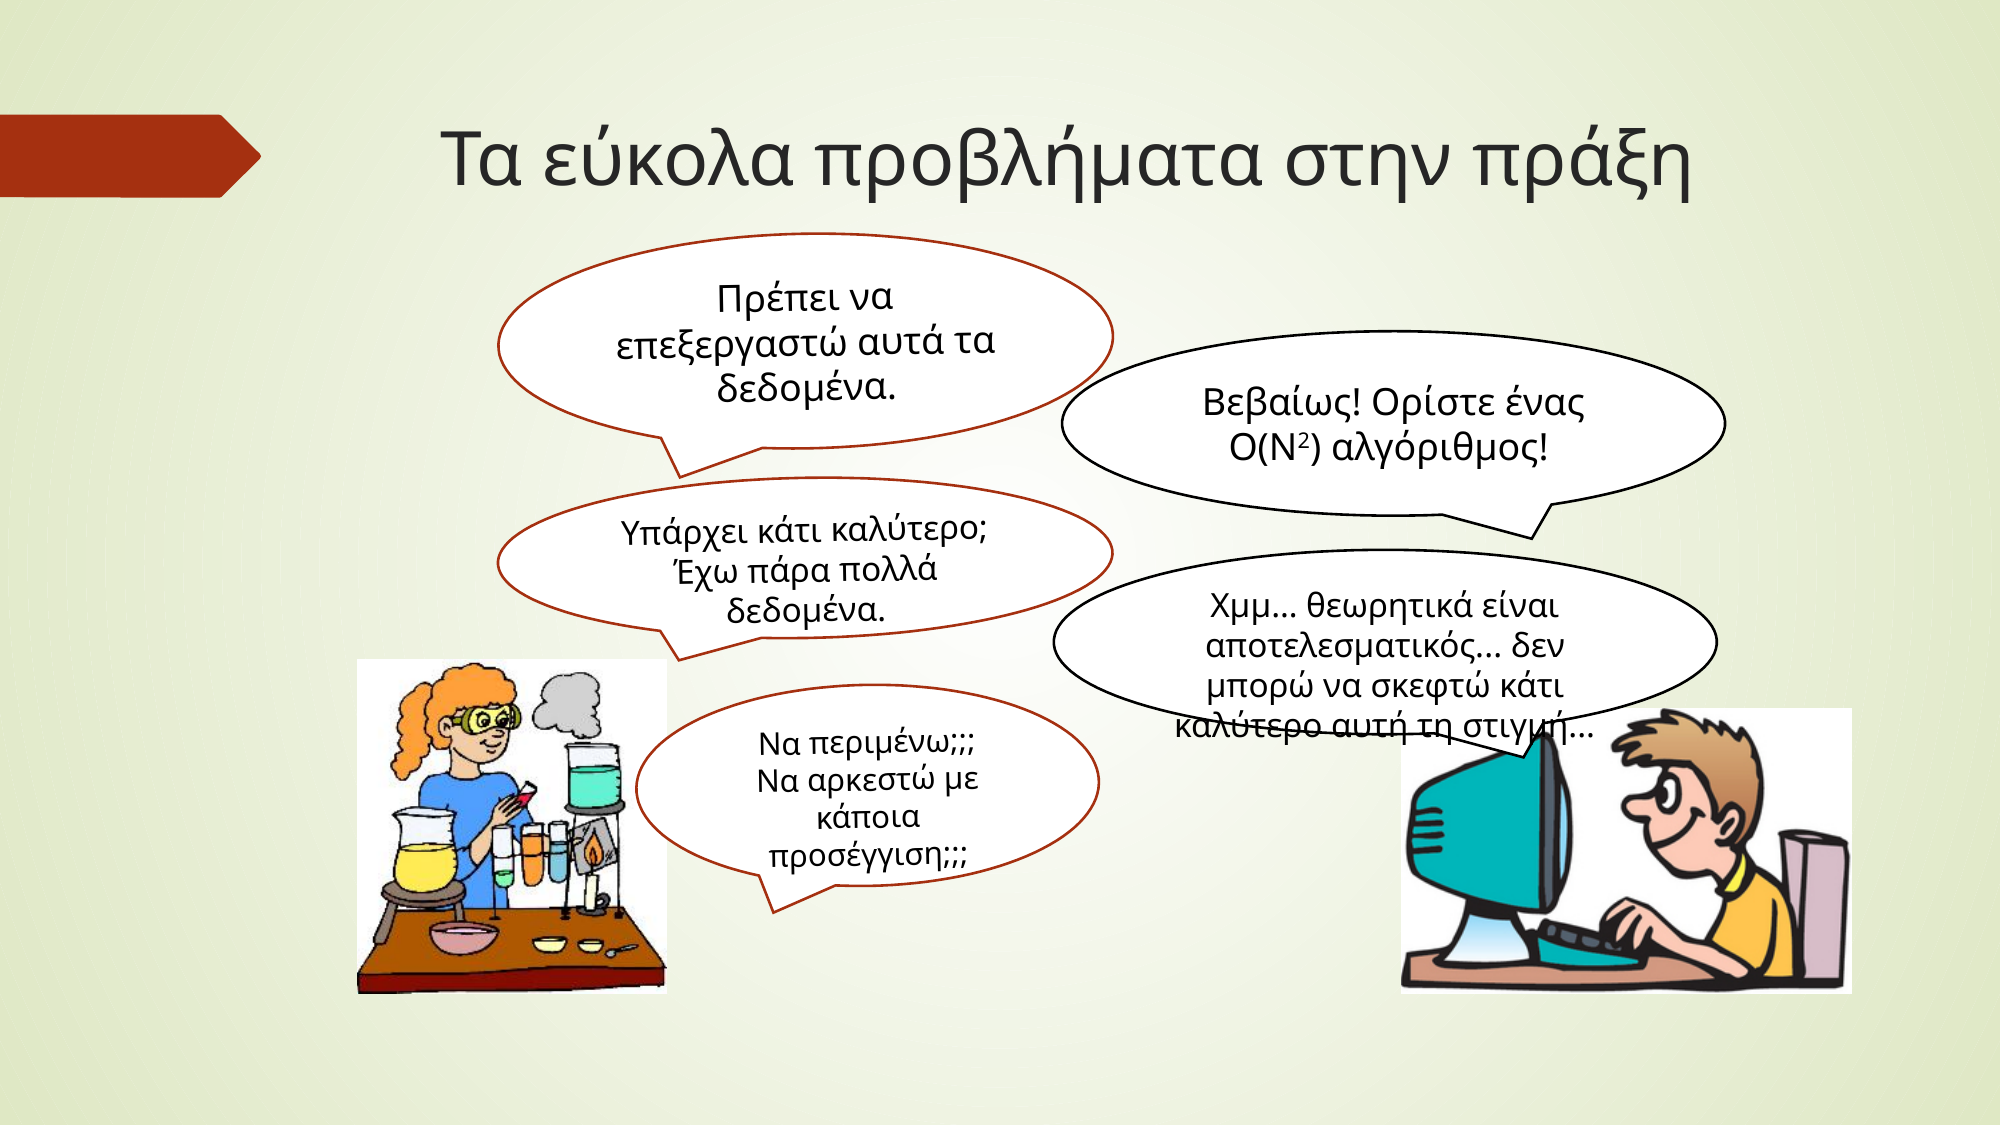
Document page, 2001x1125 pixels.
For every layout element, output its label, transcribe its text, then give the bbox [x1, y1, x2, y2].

picture [1401, 708, 1852, 994]
title Τα εύκολα προβλήματα στην πράξη [425, 102, 1888, 313]
picture [357, 659, 667, 994]
text_box Πρέπει να επεξεργαστώ αυτά τα δεδομένα. [498, 313, 1113, 478]
text_box Να περιμένω;;; Να αρκεστώ με κάποια προσέγγιση;;; [636, 684, 1099, 913]
text_box Υπάρχει κάτι καλύτερο; Έχω πάρα πολλά δεδομένα. [497, 477, 1113, 661]
text_box Βεβαίως! Ορίστε ένας Ο(Ν2) αλγόριθμος! [1062, 331, 1726, 539]
text_box Χμμ… θεωρητικά είναι αποτελεσματικός... δεν μπορώ να σκεφτώ κάτι καλύτερο αυτή τη στιγμή... [1053, 549, 1717, 758]
picture [1537, 727, 1542, 735]
